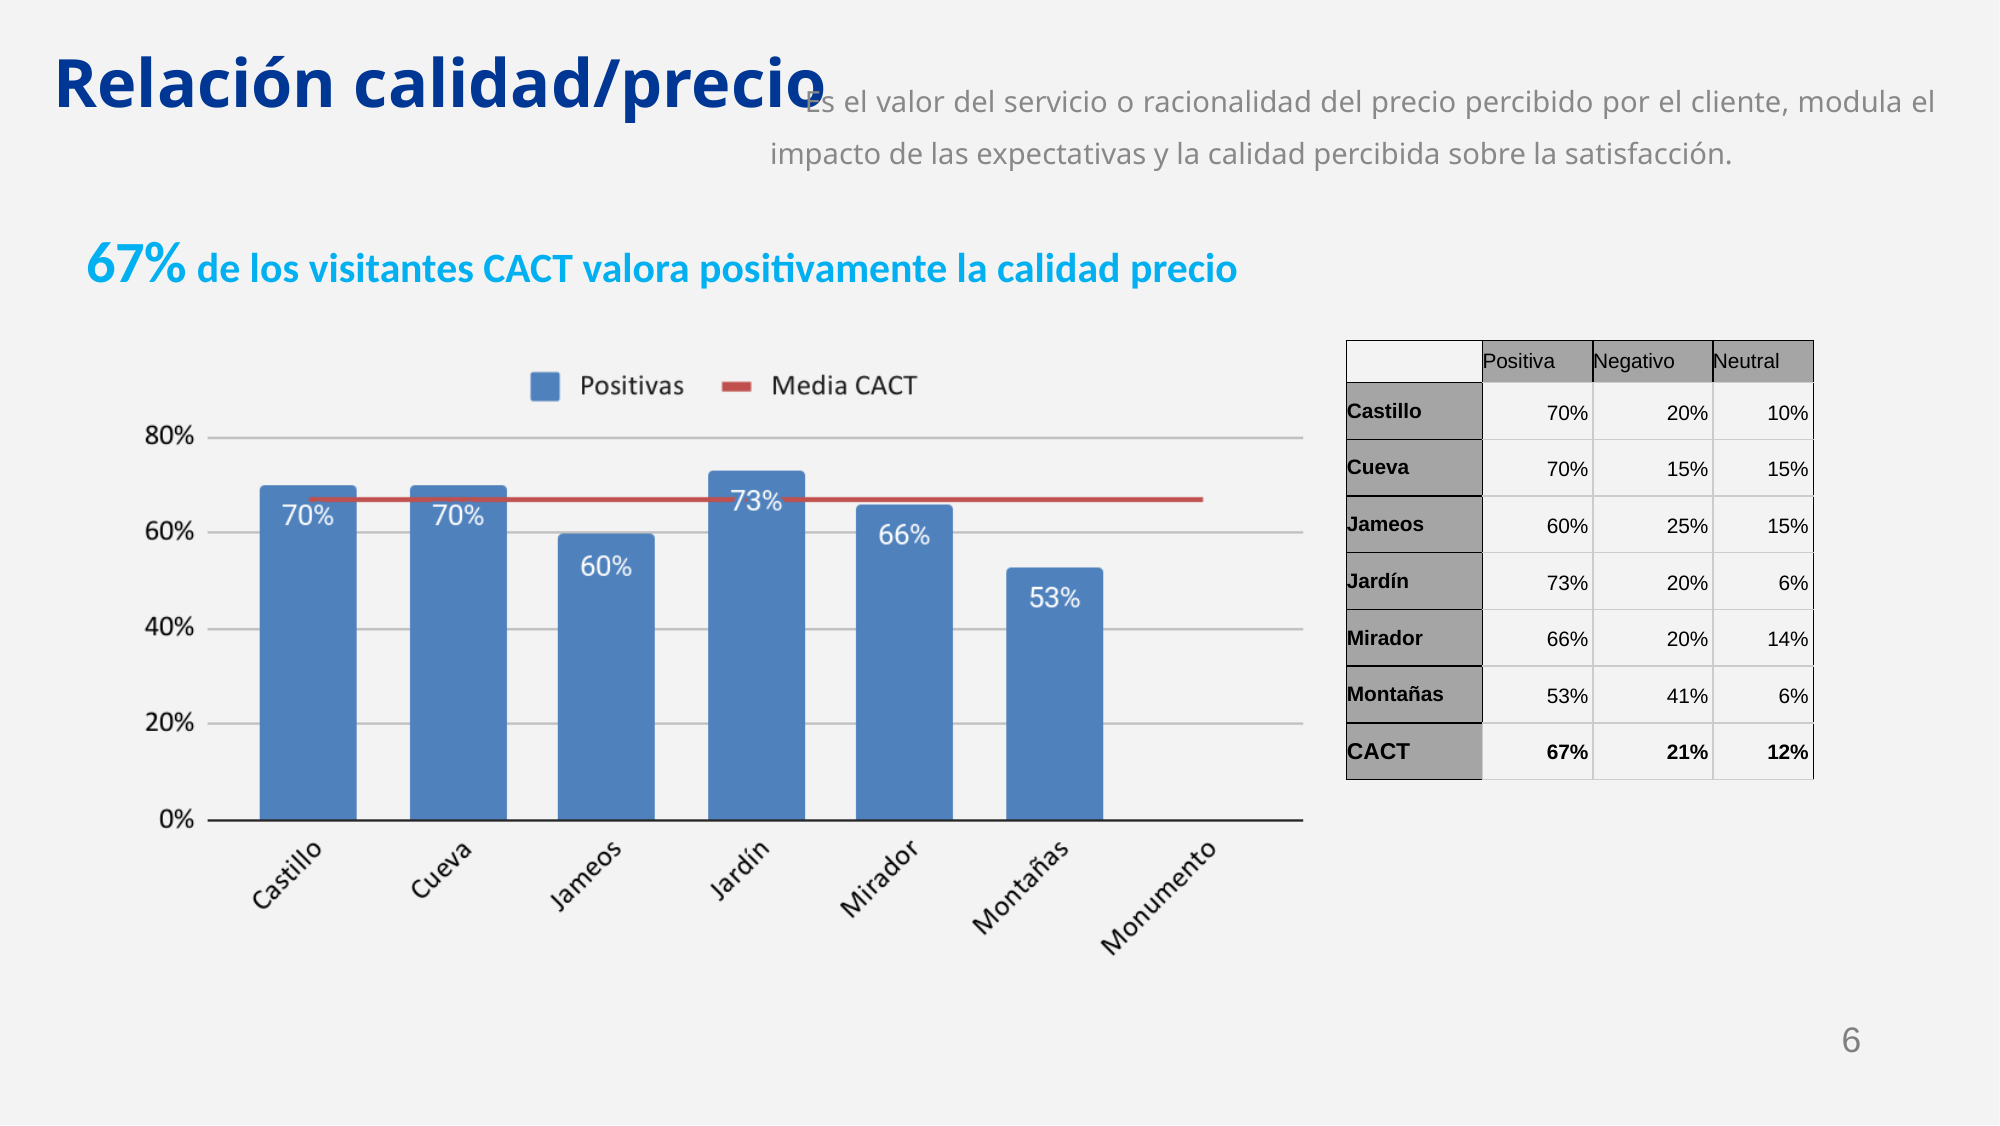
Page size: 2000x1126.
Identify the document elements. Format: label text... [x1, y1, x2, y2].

text_box 67% de los visitantes CACT valora positivamente la calidad precio [71, 199, 1377, 289]
table_cell 20% [1594, 383, 1712, 439]
table_cell 70% [1483, 440, 1592, 495]
table_cell CACT [1347, 724, 1482, 779]
table_header [1347, 341, 1482, 382]
table_cell Mirador [1347, 610, 1482, 665]
table_cell 60% [1483, 497, 1592, 552]
table_cell 20% [1594, 610, 1712, 665]
table_cell 41% [1594, 667, 1712, 722]
table_cell 70% [1483, 383, 1592, 439]
slide_number 1 [1412, 1008, 1880, 1069]
table_cell 10% [1714, 383, 1813, 439]
table_cell 25% [1594, 497, 1712, 552]
table_cell Cueva [1347, 440, 1482, 495]
table_cell Castillo [1347, 383, 1482, 439]
table_cell Montañas [1347, 667, 1482, 722]
table_cell 53% [1483, 667, 1592, 722]
text_box Es el valor del servicio o racionalidad del precio percibido por el cliente, modula el impacto de las expectativas y la calidad percibida sobre la satisfacción. [741, 35, 1965, 289]
table_cell 21% [1594, 724, 1712, 779]
table_cell 15% [1714, 440, 1813, 495]
table_cell 12% [1714, 724, 1813, 779]
table_header Positiva [1483, 341, 1592, 382]
table_cell 66% [1483, 610, 1592, 665]
table_cell 20% [1594, 553, 1712, 609]
table_cell 73% [1483, 553, 1592, 609]
table_cell 6% [1714, 667, 1813, 722]
table_cell 6% [1714, 553, 1813, 609]
text_box Relación calidad/precio [53, 0, 1928, 121]
table_cell 15% [1714, 497, 1813, 552]
table_cell Jameos [1347, 497, 1482, 552]
table_cell 67% [1483, 724, 1592, 779]
table_header Negativo [1594, 341, 1712, 382]
picture [112, 340, 1336, 984]
table_cell 14% [1714, 610, 1813, 665]
table_cell 15% [1594, 440, 1712, 495]
table_header Neutral [1714, 341, 1813, 382]
table_cell Jardín [1347, 553, 1482, 609]
